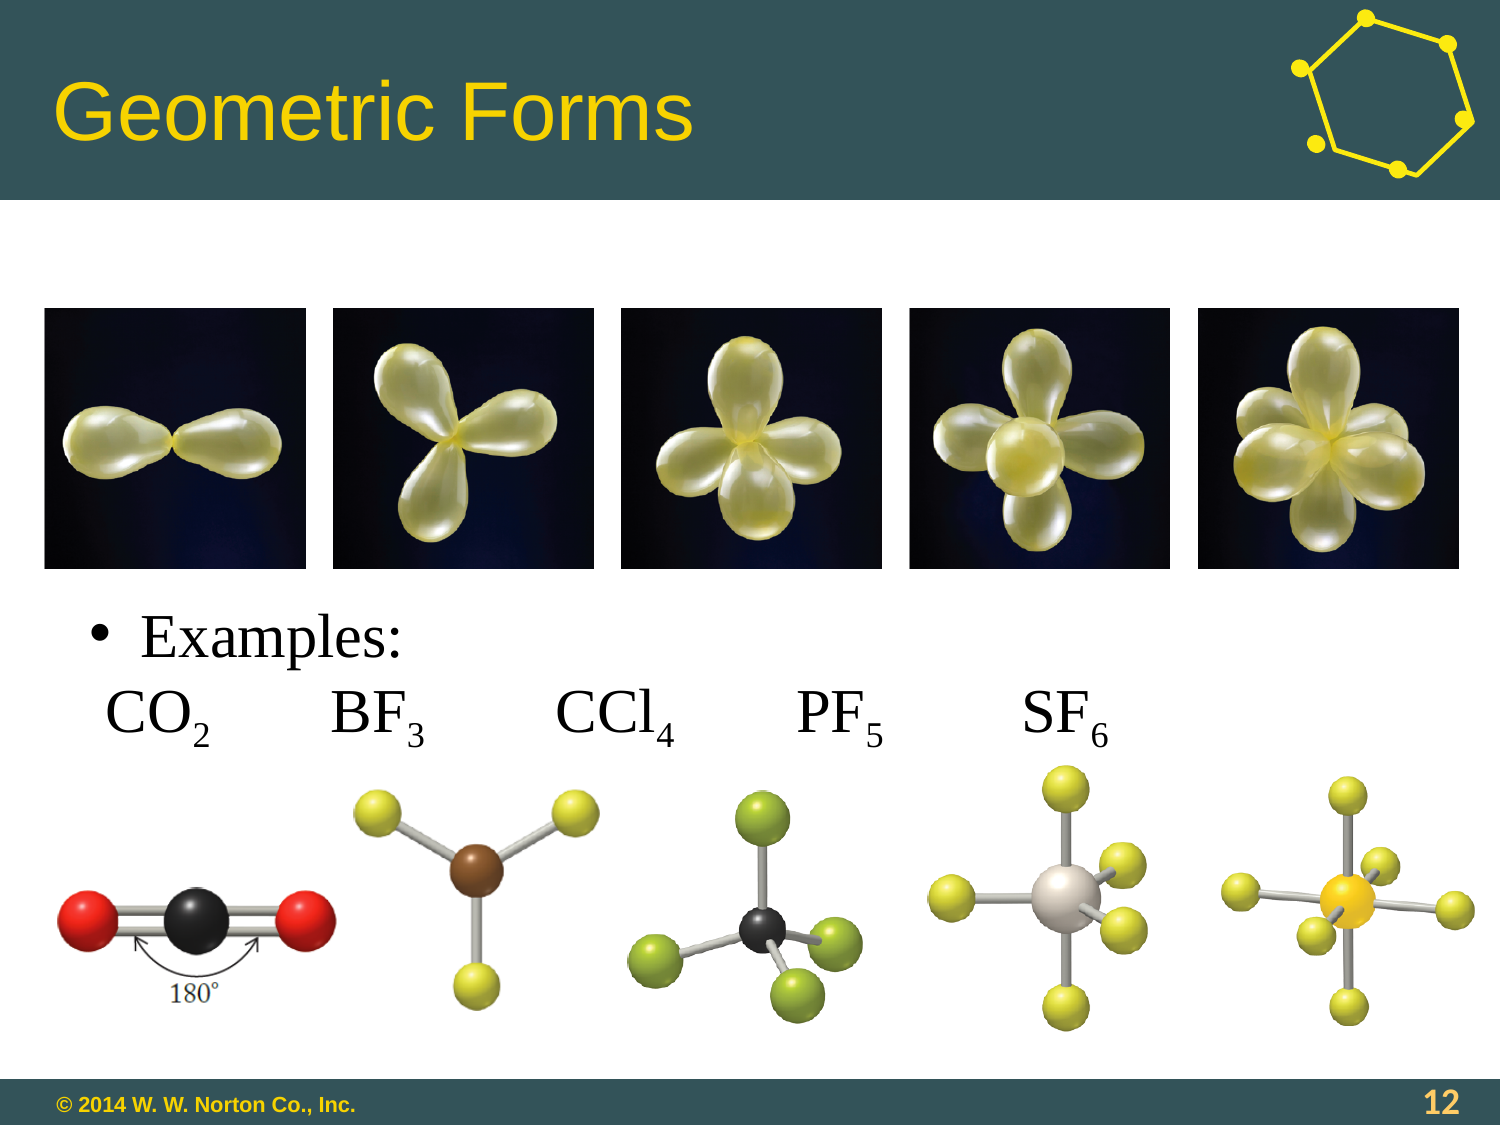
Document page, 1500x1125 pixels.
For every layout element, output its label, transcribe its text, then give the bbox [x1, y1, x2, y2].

picture [352, 785, 600, 1011]
title Geometric Forms [37, 19, 1118, 195]
picture [1216, 776, 1475, 1026]
slide_number <number> [1400, 1073, 1475, 1125]
picture [37, 304, 1488, 575]
picture [622, 790, 863, 1026]
picture [923, 765, 1148, 1035]
picture [55, 876, 345, 1009]
text_box Examples: CO2 BF3 CCl4 PF5 SF6 [74, 587, 1438, 763]
